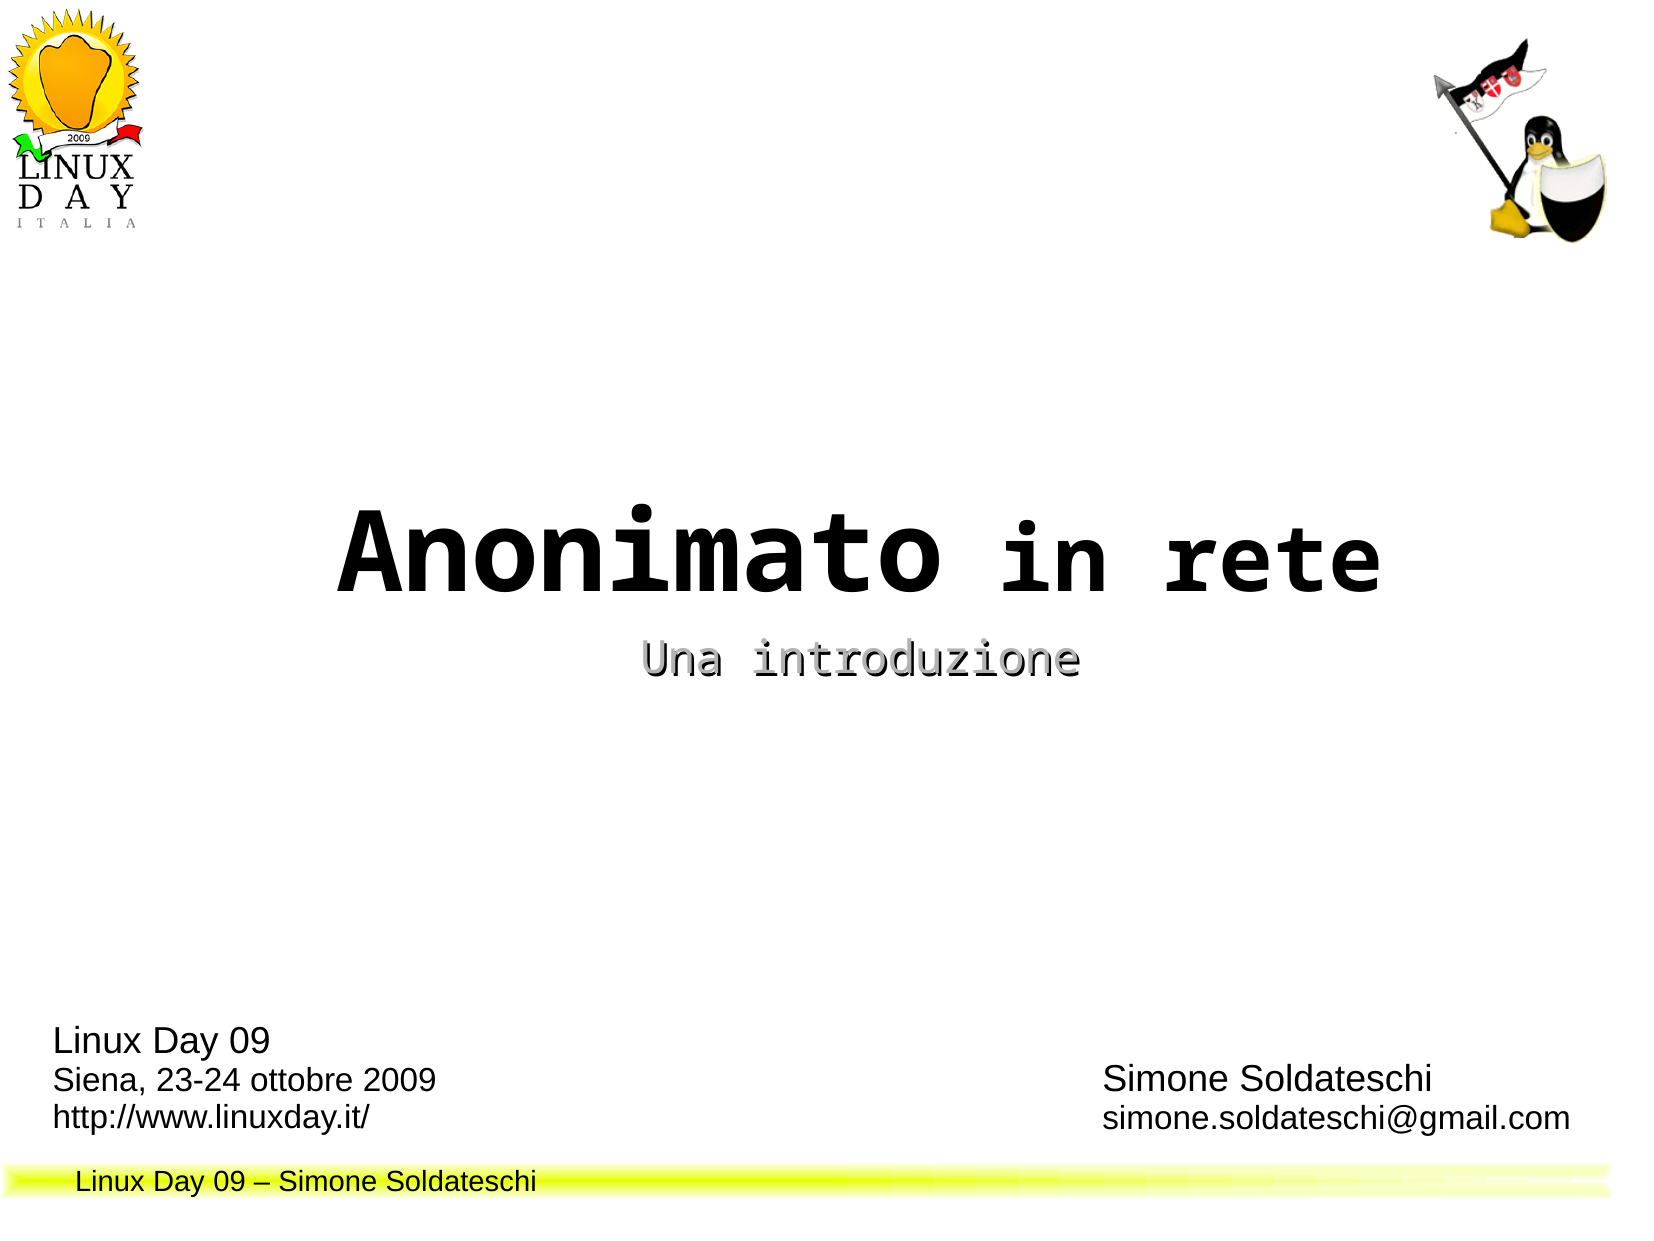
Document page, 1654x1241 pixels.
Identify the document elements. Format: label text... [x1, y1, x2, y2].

text_box Linux Day 09 Siena, 23-24 ottobre 2009 http://www.linuxday.it/ [37, 1012, 563, 1144]
picture [1391, 37, 1613, 263]
picture [0, 0, 151, 235]
text_box Simone Soldateschi simone.soldateschi@gmail.com [1087, 1050, 1613, 1144]
subtitle Anonimato in rete Una introduzione [150, 49, 1571, 1109]
